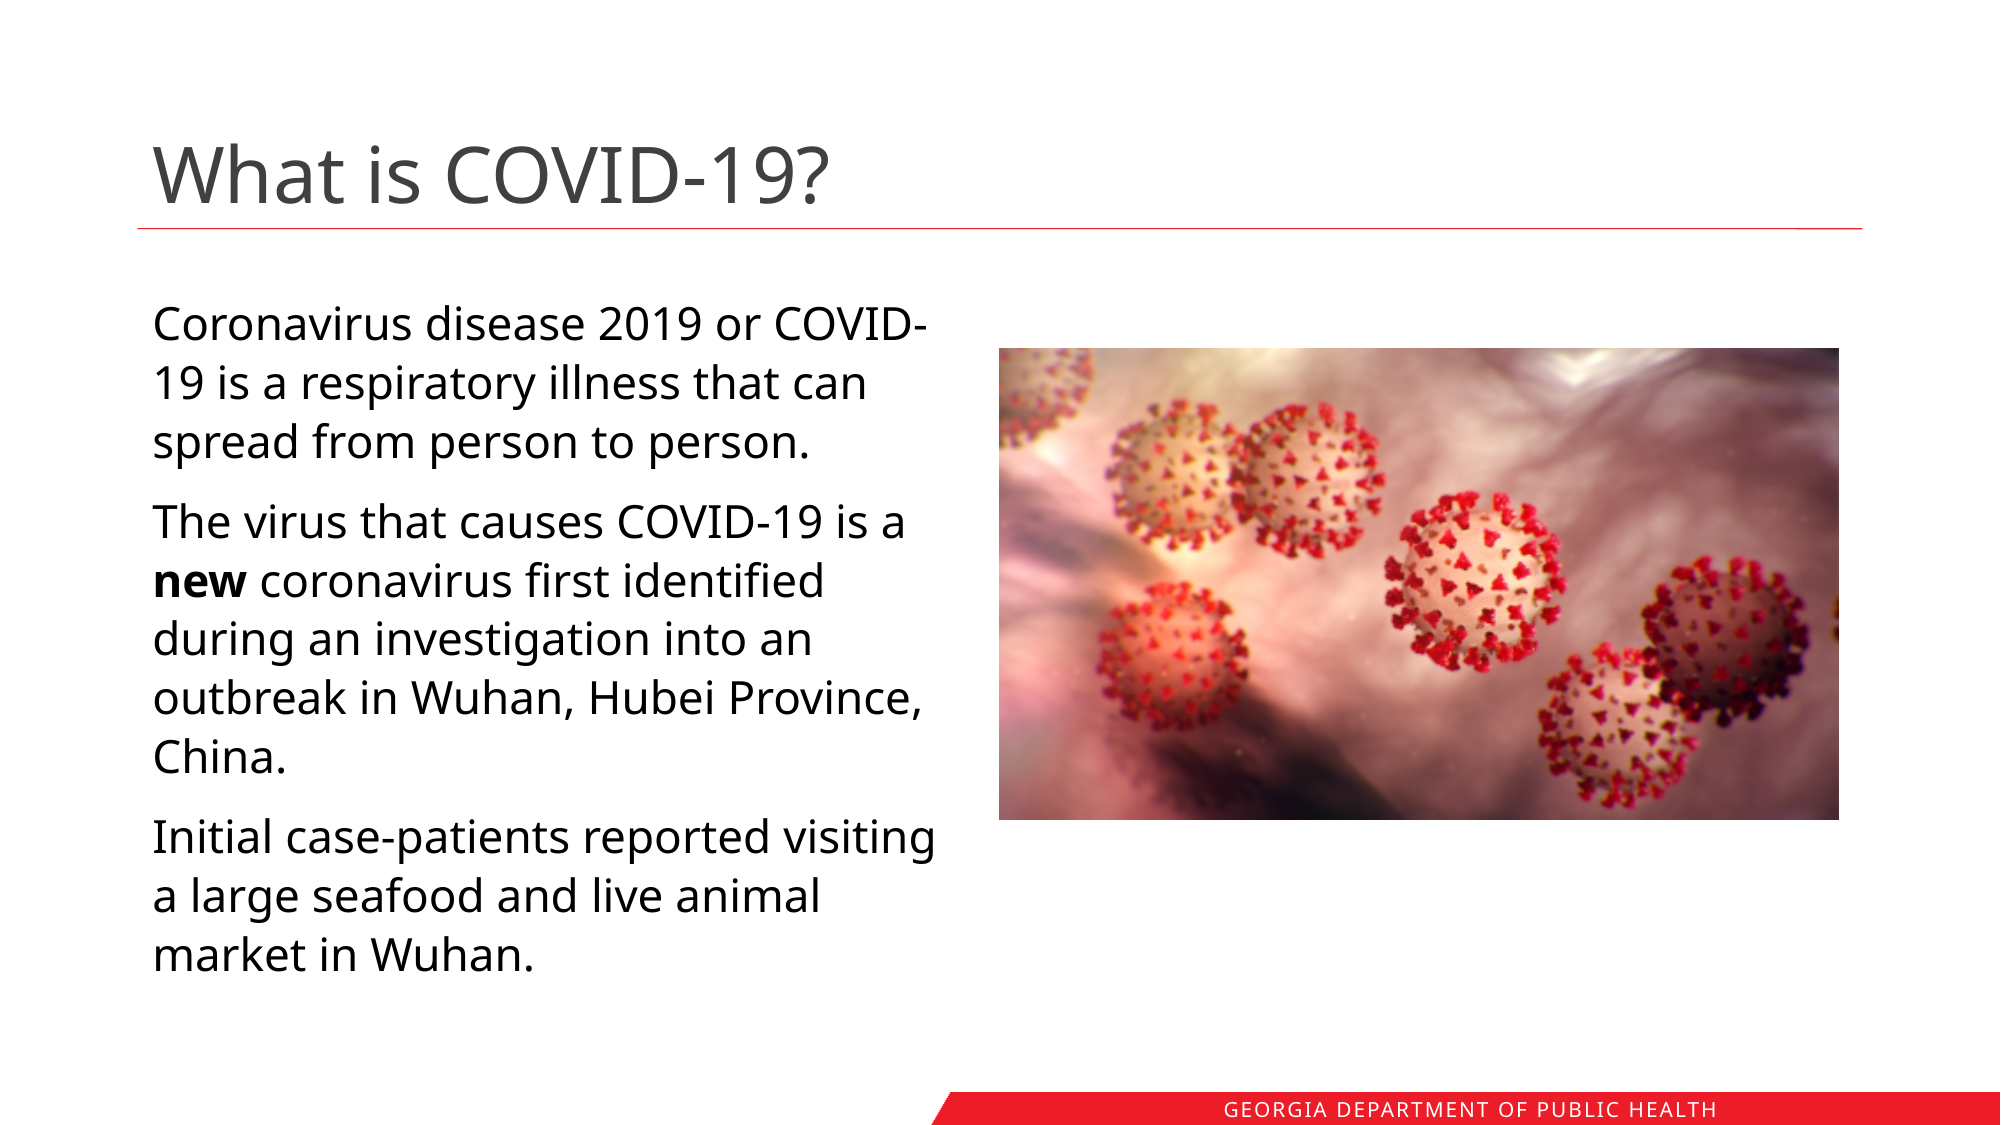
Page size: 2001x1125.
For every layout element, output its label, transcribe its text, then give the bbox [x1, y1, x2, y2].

picture [931, 1092, 2000, 1125]
picture [999, 348, 1839, 820]
title What is COVID-19? [137, 128, 1863, 229]
text_box Coronavirus disease 2019 or COVID-19 is a respiratory illness that can spread from person to person. The virus that causes COVID-19 is a new coronavirus first identified during an investigation into an outbreak in Wuhan, Hubei Province, China. Initial case-patients reported visiting a large seafood and live animal market in Wuhan. [137, 283, 984, 1053]
